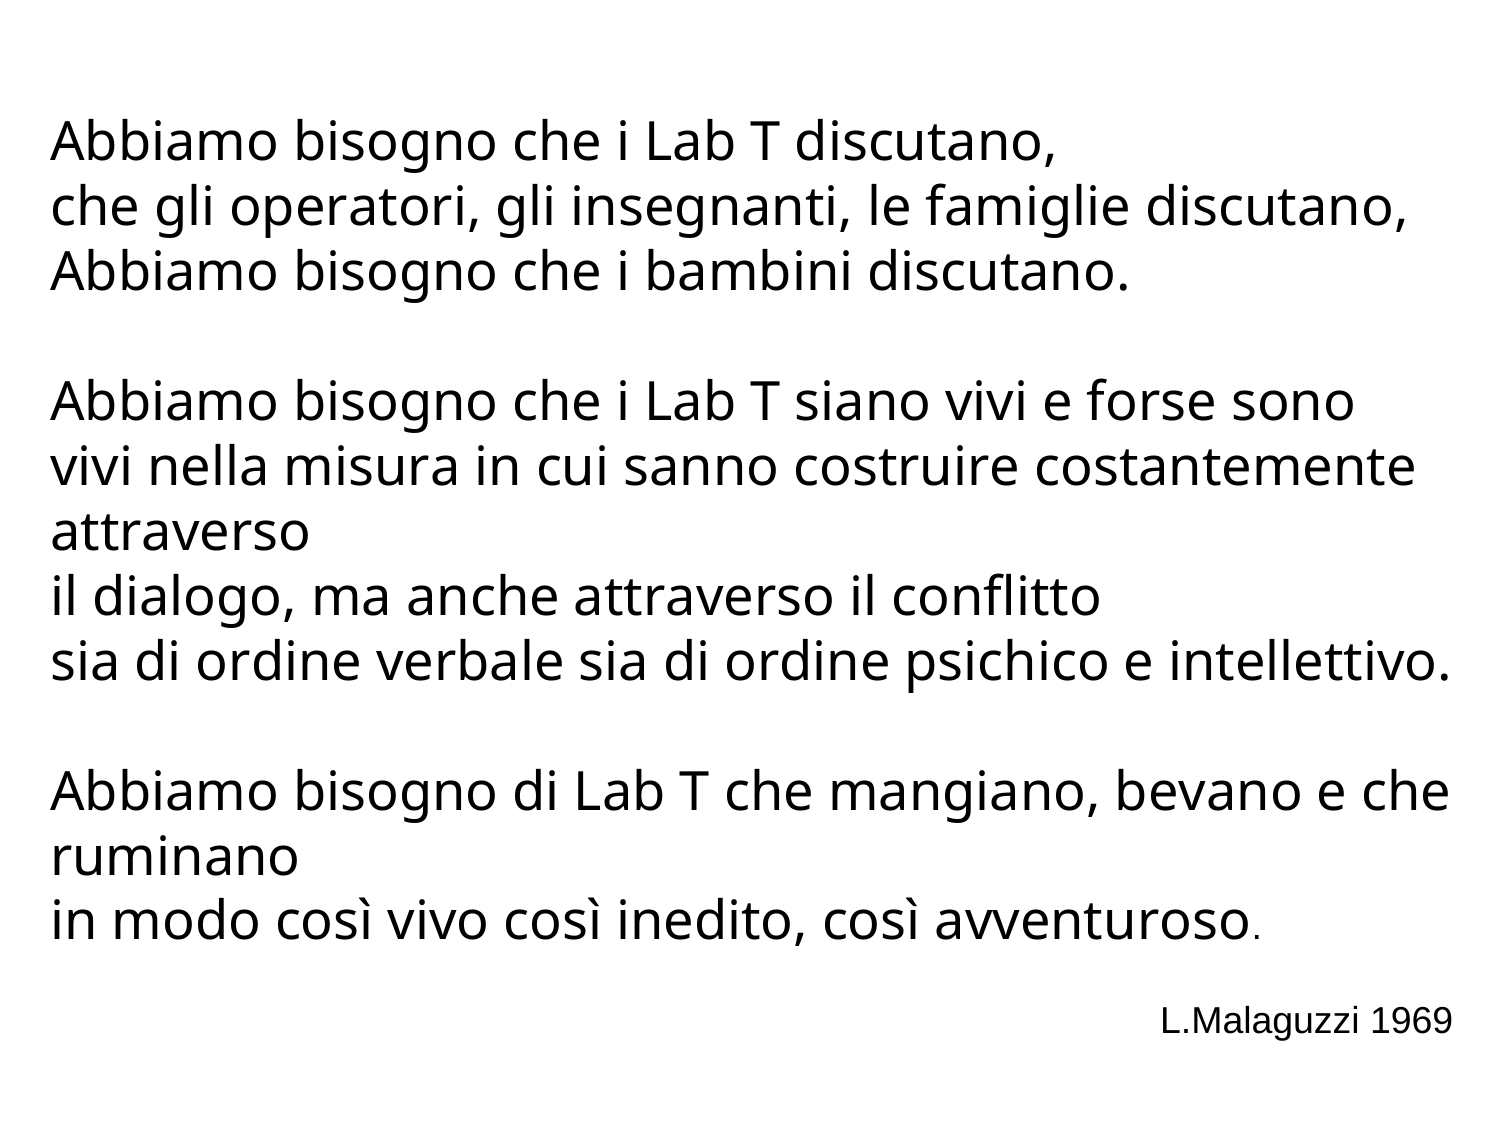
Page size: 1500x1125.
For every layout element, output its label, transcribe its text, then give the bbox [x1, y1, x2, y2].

text_box Abbiamo bisogno che i Lab T discutano, che gli operatori, gli insegnanti, le famiglie discutano, Abbiamo bisogno che i bambini discutano. Abbiamo bisogno che i Lab T siano vivi e forse sono vivi nella misura in cui sanno costruire costantemente attraverso il dialogo, ma anche attraverso il conflitto sia di ordine verbale sia di ordine psichico e intellettivo. Abbiamo bisogno di Lab T che mangiano, bevano e che ruminano in modo così vivo così inedito, così avventuroso. L.Malaguzzi 1969 [35, 34, 1482, 1114]
